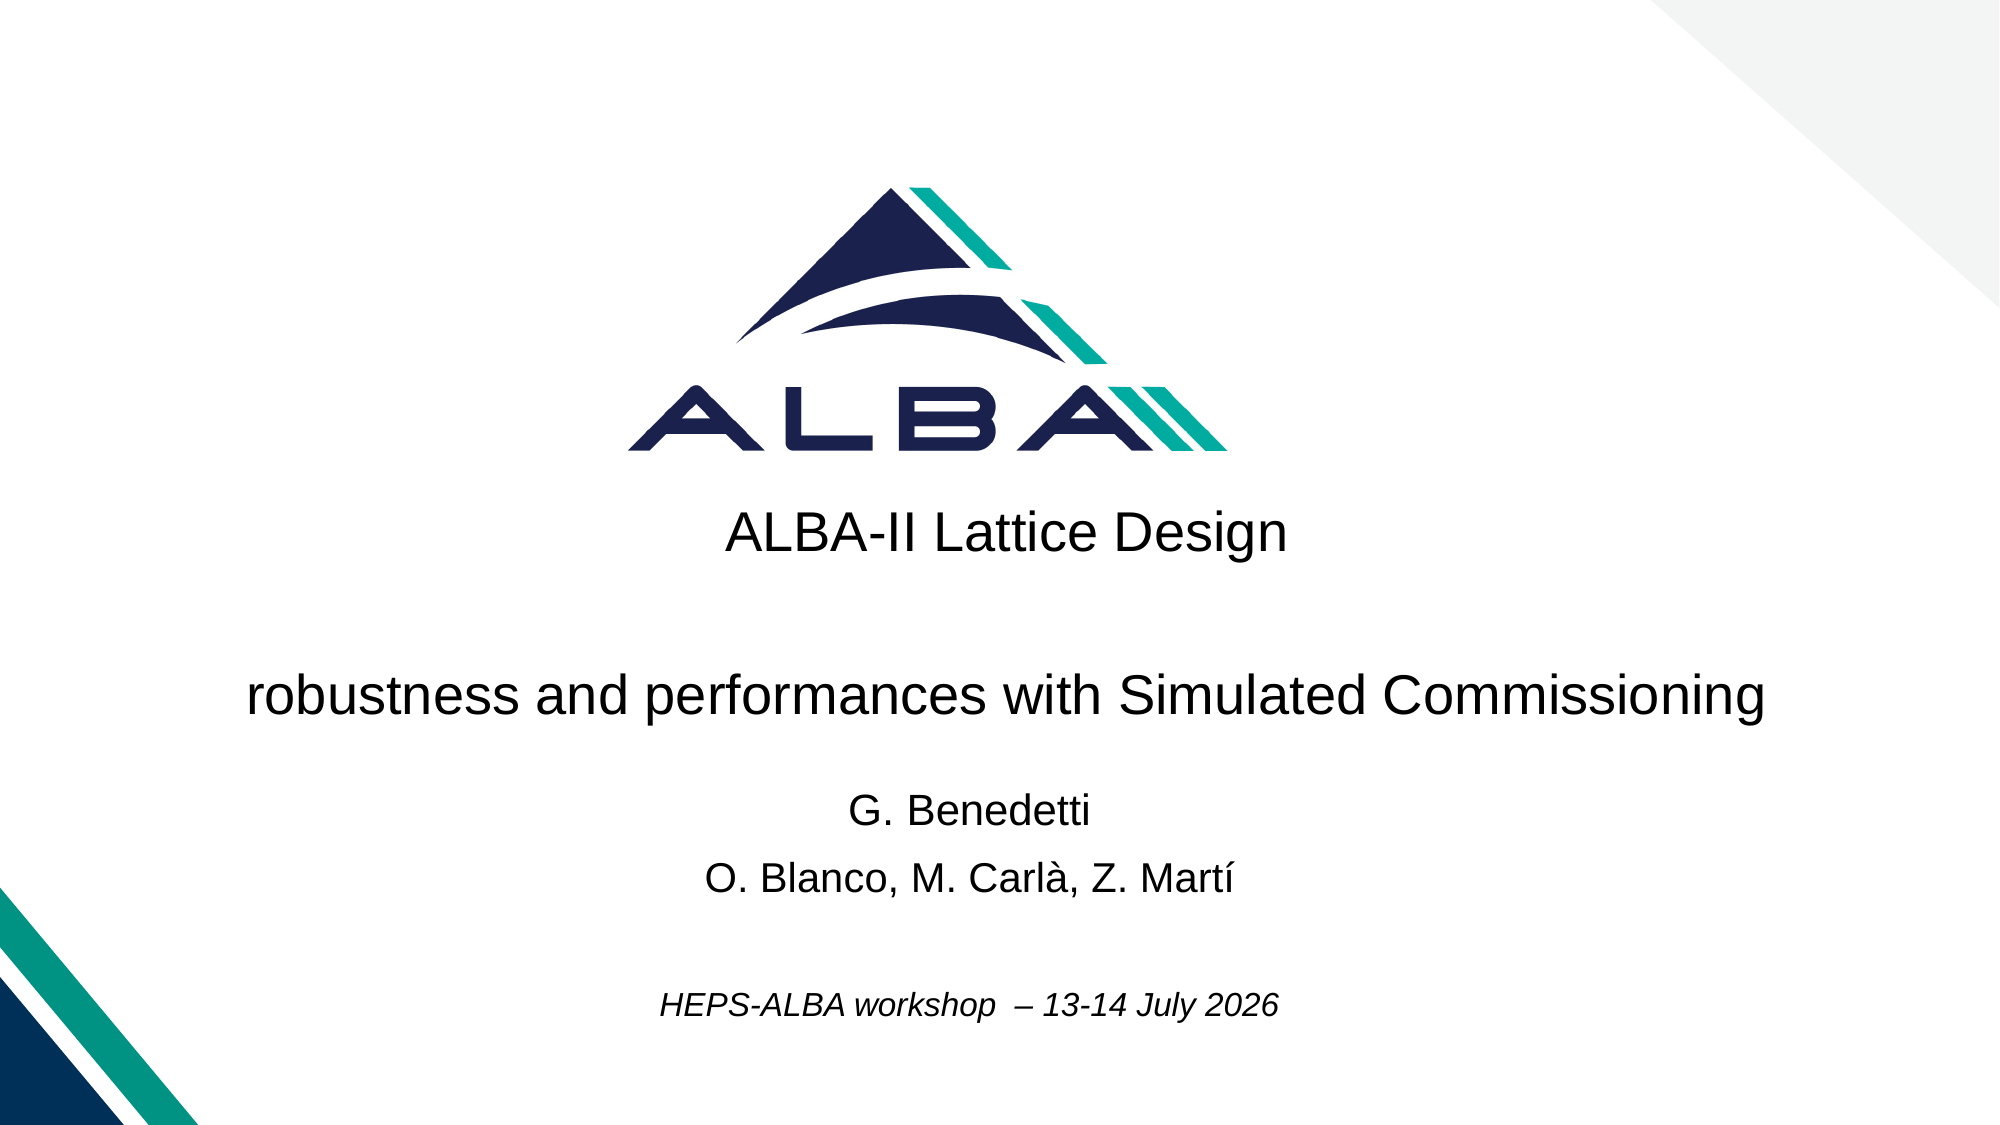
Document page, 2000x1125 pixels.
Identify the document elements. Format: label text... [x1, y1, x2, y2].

picture [627, 187, 1228, 451]
text_box G. Benedetti O. Blanco, M. Carlà, Z. Martí HEPS-ALBA workshop – 13-14 July 2026 [349, 780, 1590, 1006]
title ALBA-II Lattice Design robustness and performances with Simulated Commissioning [96, 491, 1918, 734]
